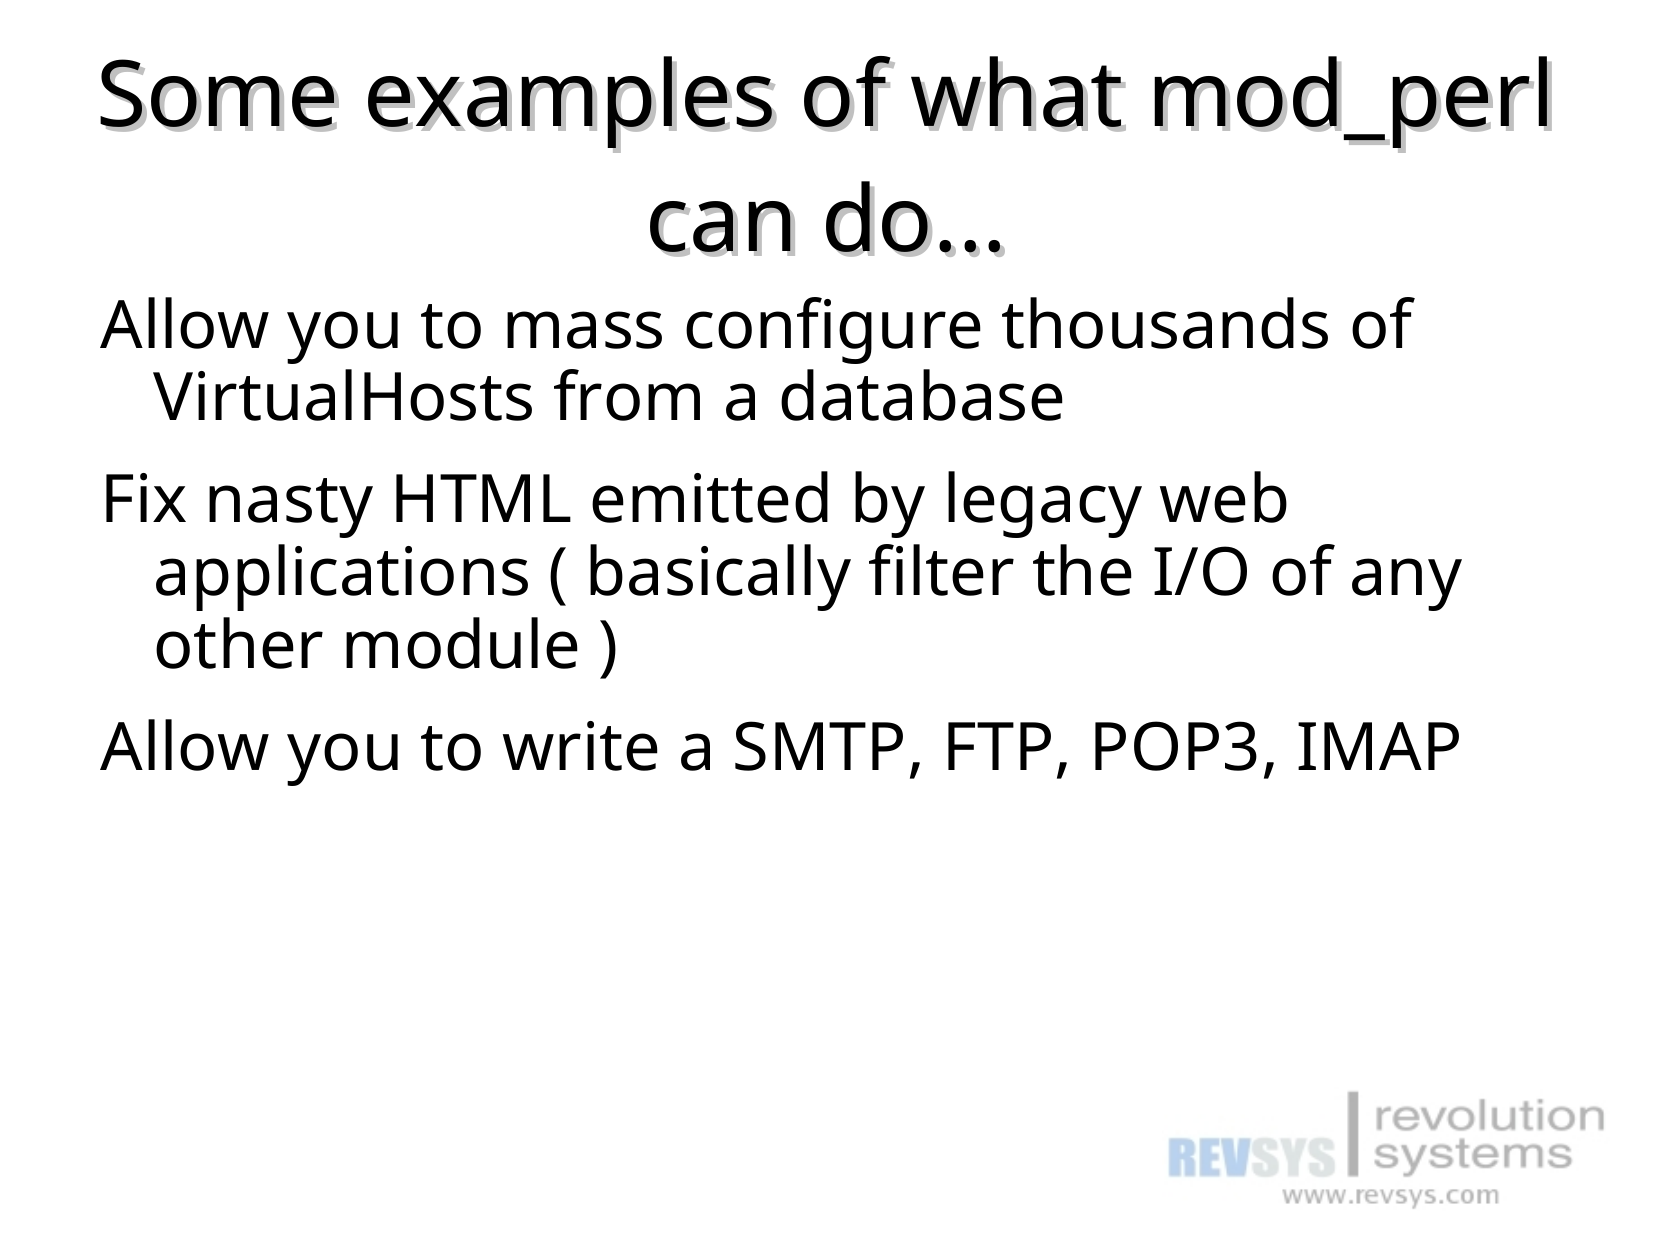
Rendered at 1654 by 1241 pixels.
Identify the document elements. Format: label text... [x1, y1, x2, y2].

picture [1162, 1087, 1613, 1211]
title Some examples of what mod_perl can do... [82, 42, 1571, 264]
list Allow you to mass configure thousands of VirtualHosts from a database Fix nasty HTML emitted by legacy web applications ( basically filter the I/O of any other module ) Allow you to write a SMTP, FTP, POP3, IMAP [82, 290, 1571, 1109]
